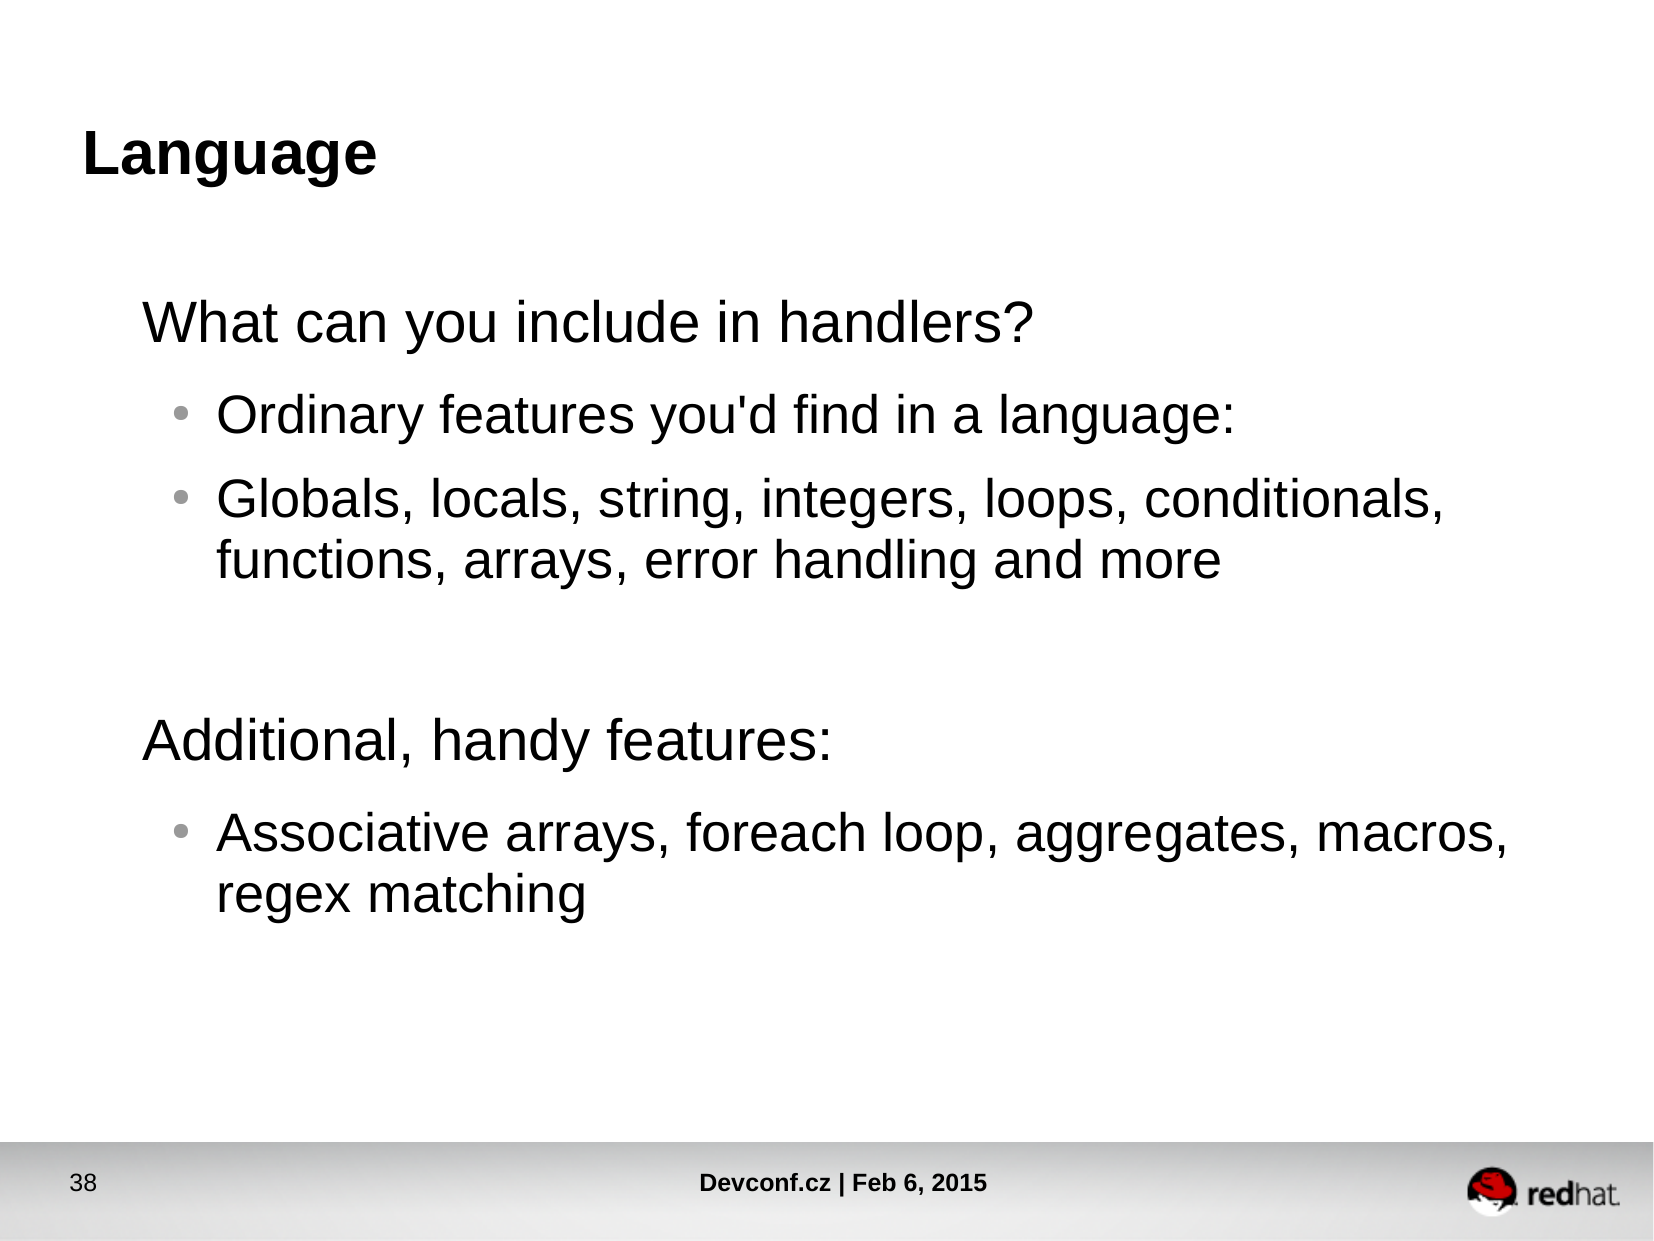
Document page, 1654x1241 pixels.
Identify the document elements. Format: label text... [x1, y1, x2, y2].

picture [0, 1142, 1654, 1241]
list What can you include in handlers? Ordinary features you'd find in a language: Globals, locals, string, integers, loops, conditionals, functions, arrays, error handling and more Additional, handy features: Associative arrays, foreach loop, aggregates, macros, regex matching [82, 290, 1571, 995]
title Language [82, 49, 1571, 257]
